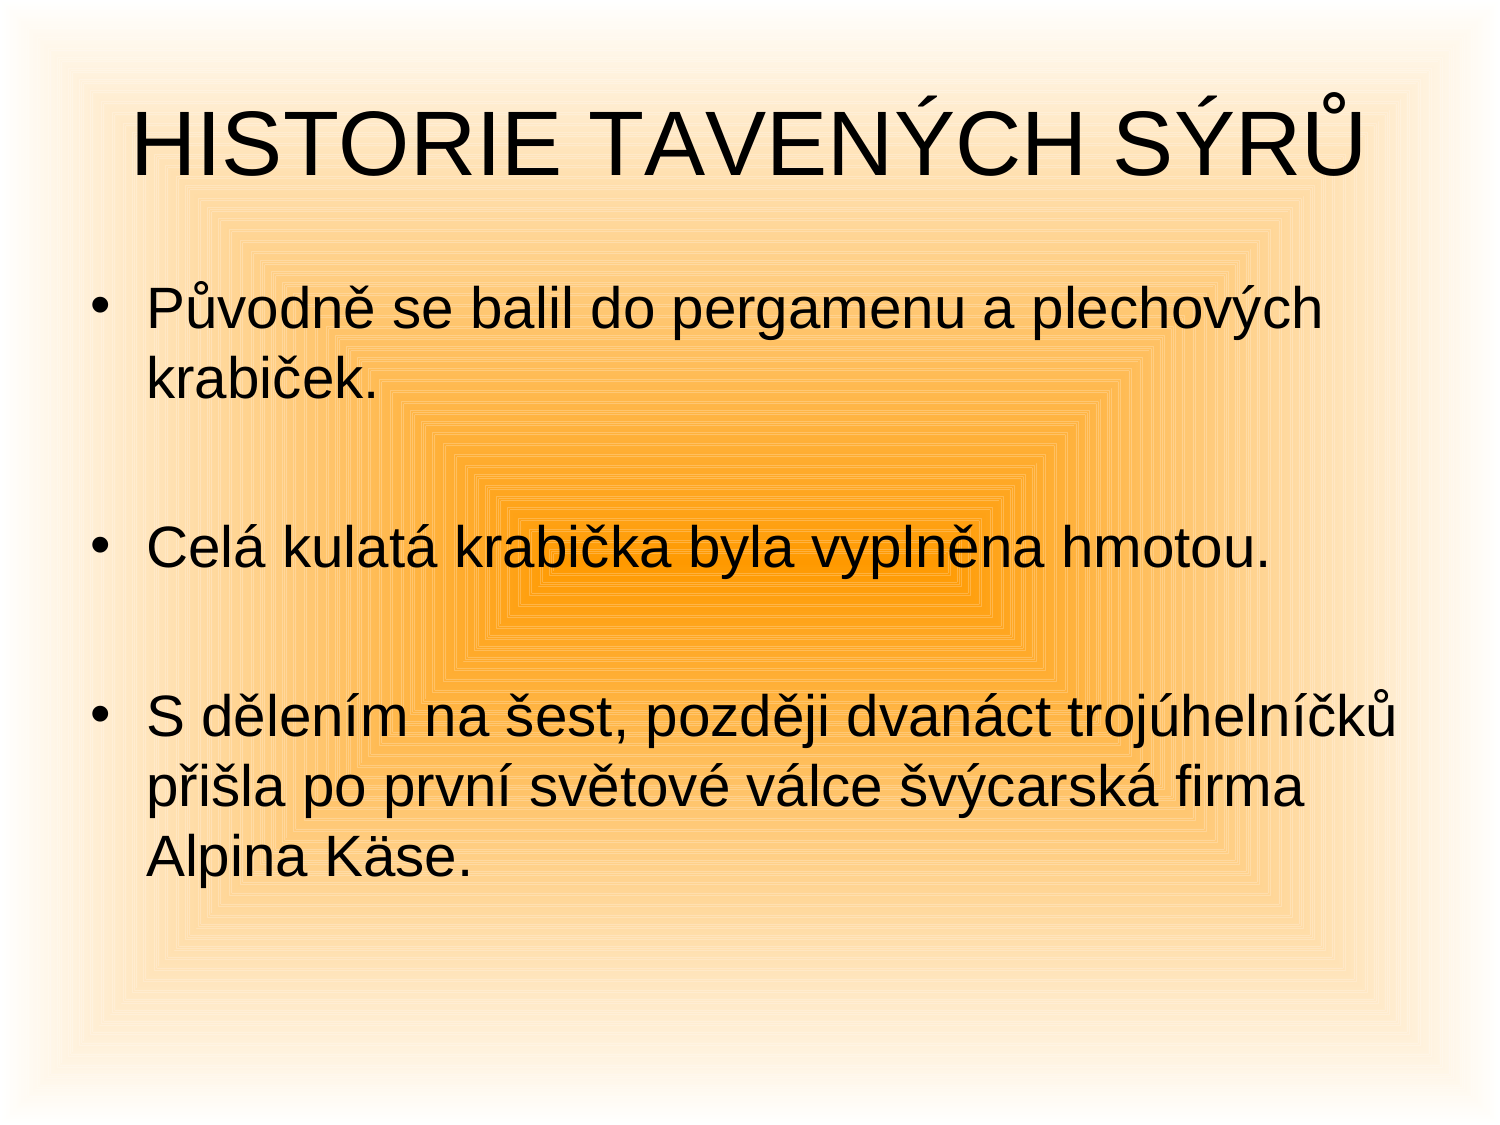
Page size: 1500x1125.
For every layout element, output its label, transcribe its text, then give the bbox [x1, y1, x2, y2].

title HISTORIE TAVENÝCH SÝRŮ [75, 45, 1426, 233]
list Původně se balil do pergamenu a plechových krabiček. Celá kulatá krabička byla vyplněna hmotou. S dělením na šest, později dvanáct trojúhelníčků přišla po první světové válce švýcarská firma Alpina Käse. [75, 262, 1426, 1006]
